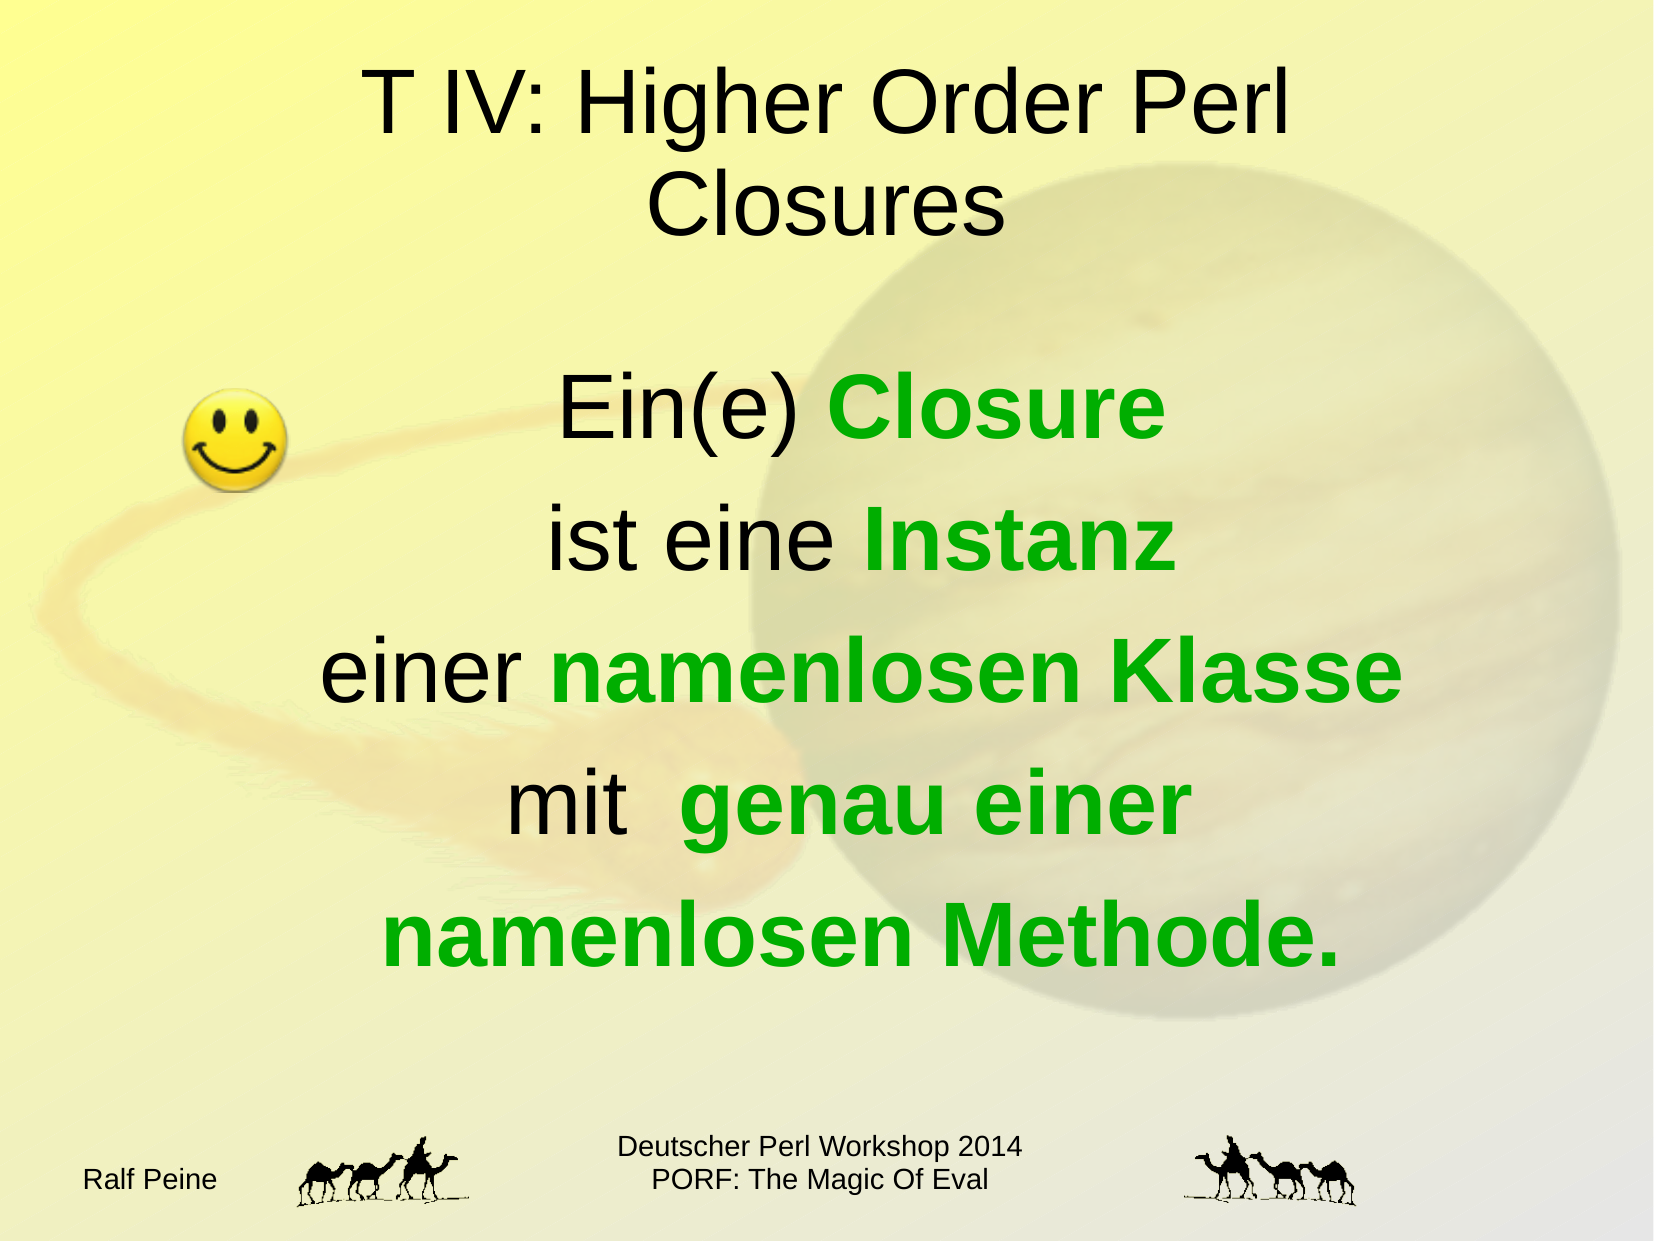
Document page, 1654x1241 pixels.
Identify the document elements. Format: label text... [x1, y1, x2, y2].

list Ein(e) Closure ist eine Instanz einer namenlosen Klasse mit genau einer namenlosen Methode. [82, 355, 1571, 1109]
picture [180, 388, 291, 493]
picture [1184, 1133, 1362, 1213]
title T IV: Higher Order Perl Closures [82, 49, 1571, 257]
picture [291, 1134, 469, 1214]
picture [3, 138, 1654, 1054]
